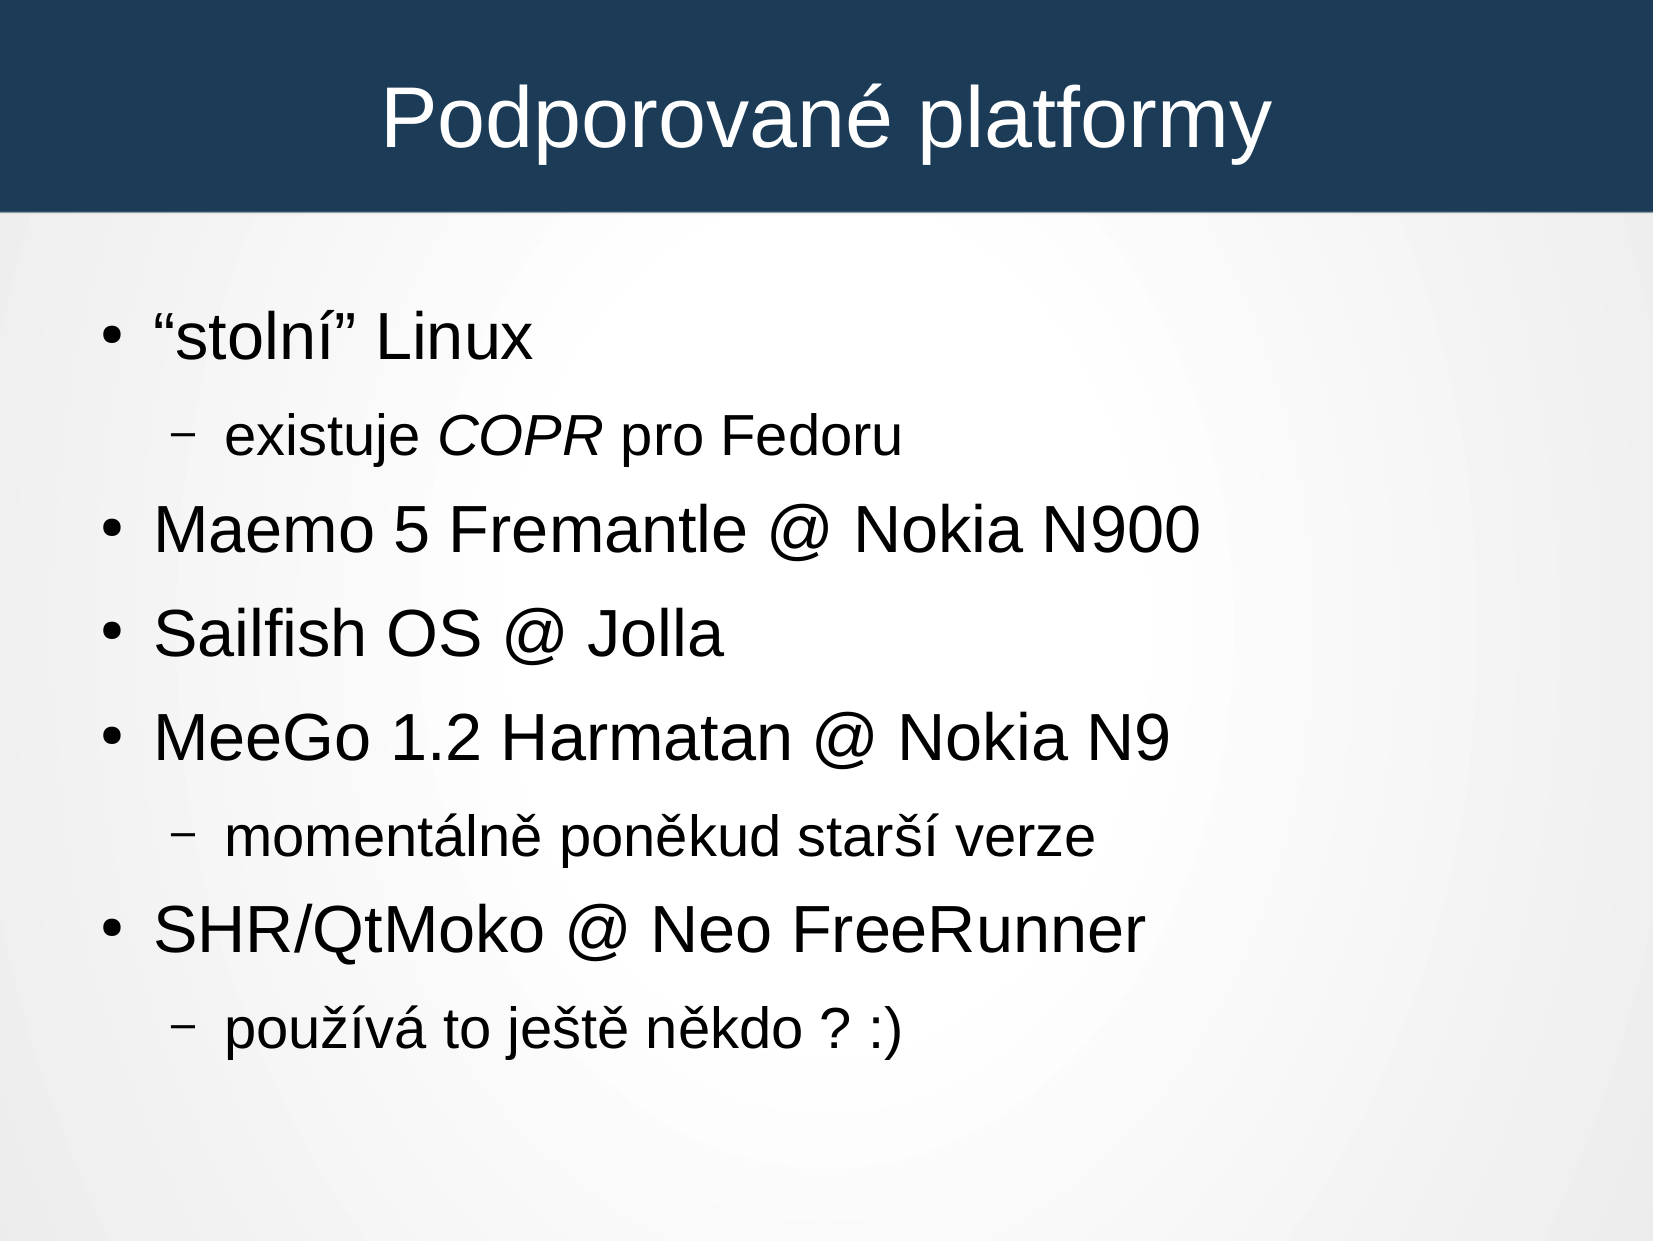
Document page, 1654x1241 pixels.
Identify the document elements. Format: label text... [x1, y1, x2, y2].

picture [0, 0, 1653, 1241]
list “stolní” Linux existuje COPR pro Fedoru Maemo 5 Fremantle @ Nokia N900 Sailfish OS @ Jolla MeeGo 1.2 Harmatan @ Nokia N9 momentálně poněkud starší verze SHR/QtMoko @ Neo FreeRunner používá to ještě někdo ? :) [82, 299, 1571, 1063]
title Podporované platformy [82, 47, 1571, 189]
